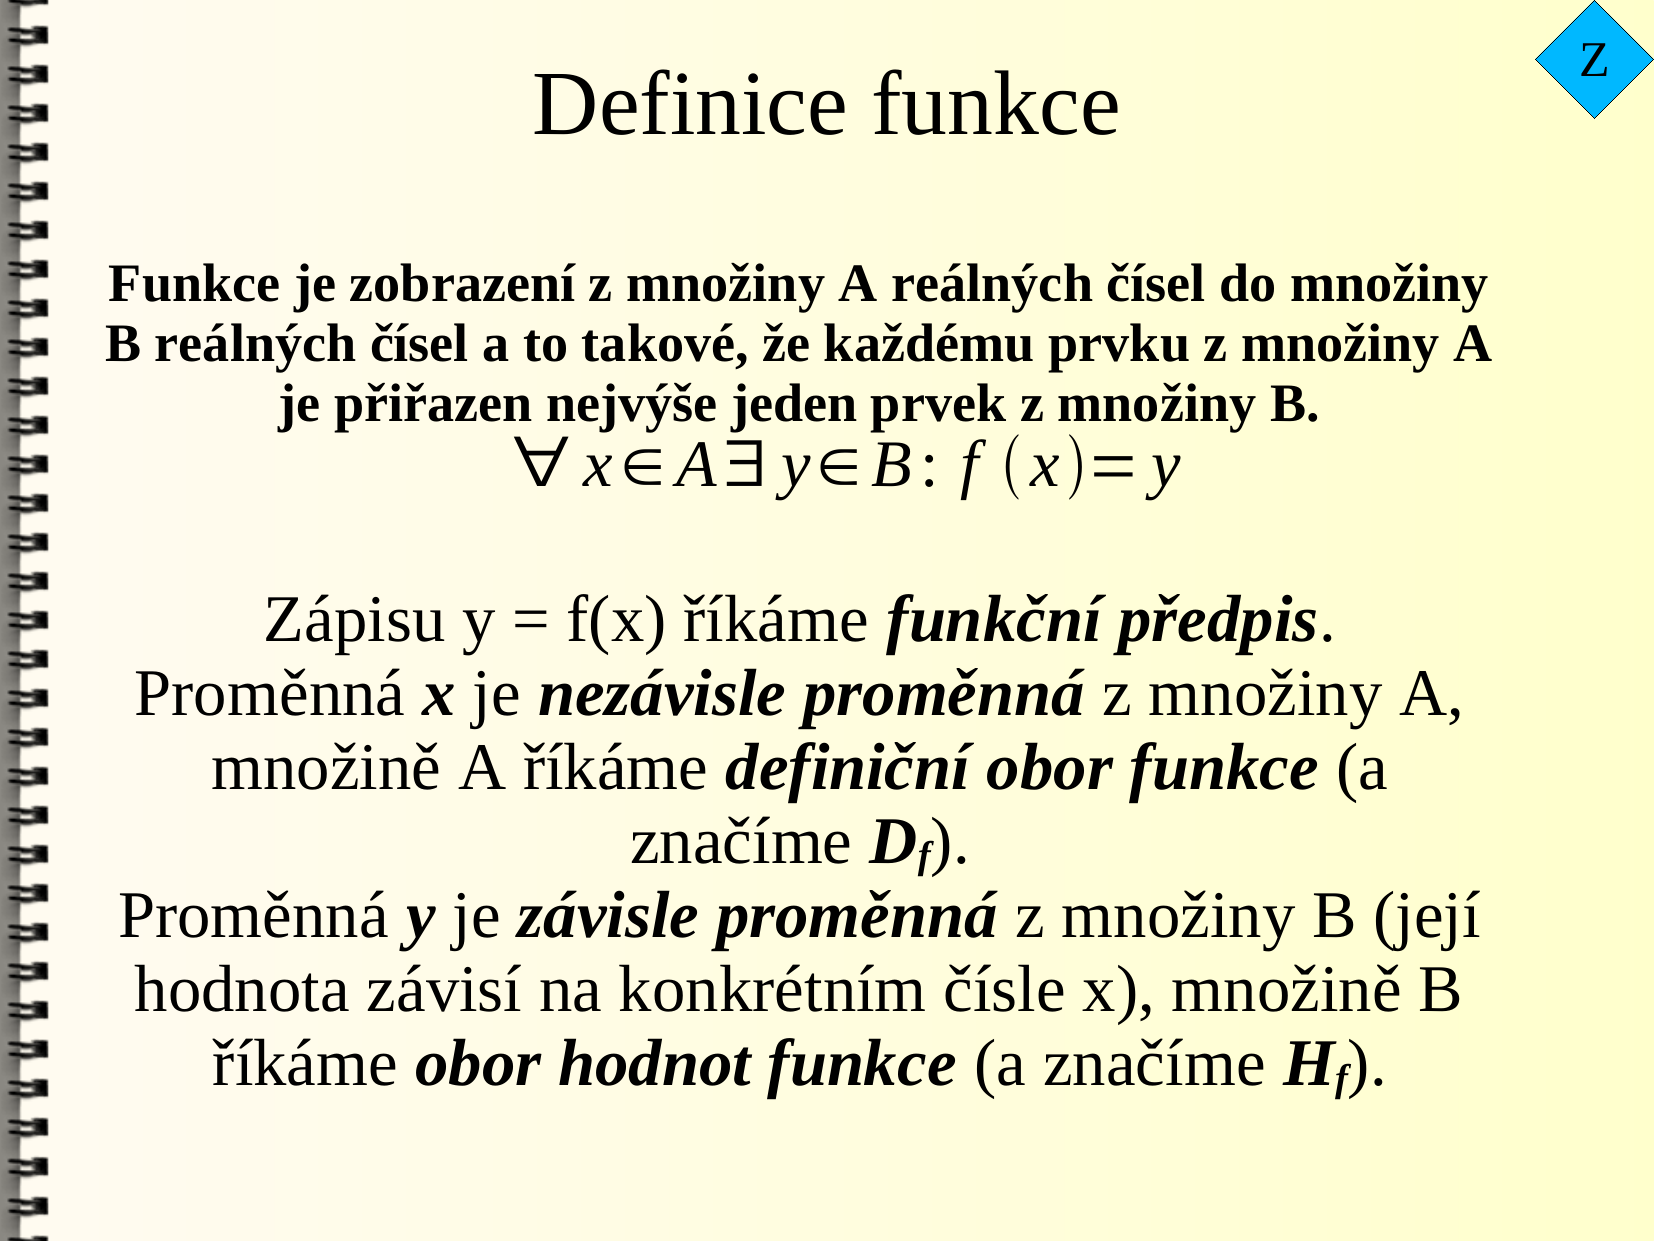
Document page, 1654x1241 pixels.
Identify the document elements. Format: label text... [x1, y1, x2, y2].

picture [0, 0, 1654, 1241]
title Definice funkce [121, 29, 1534, 178]
text_box Z [1535, 0, 1654, 119]
subtitle Funkce je zobrazení z množiny A reálných čísel do množiny B reálných čísel a to takové, že každému prvku z množiny A je přiřazen nejvýše jeden prvek z množiny B. Zápisu y = f(x) říkáme funkční předpis. Proměnná x je nezávisle proměnná z množiny A, množině A říkáme definiční obor funkce (a značíme Df). Proměnná y je závisle proměnná z množiny B (její hodnota závisí na konkrétním čísle x), množině B říkáme obor hodnot funkce (a značíme Hf). [93, 231, 1506, 1123]
